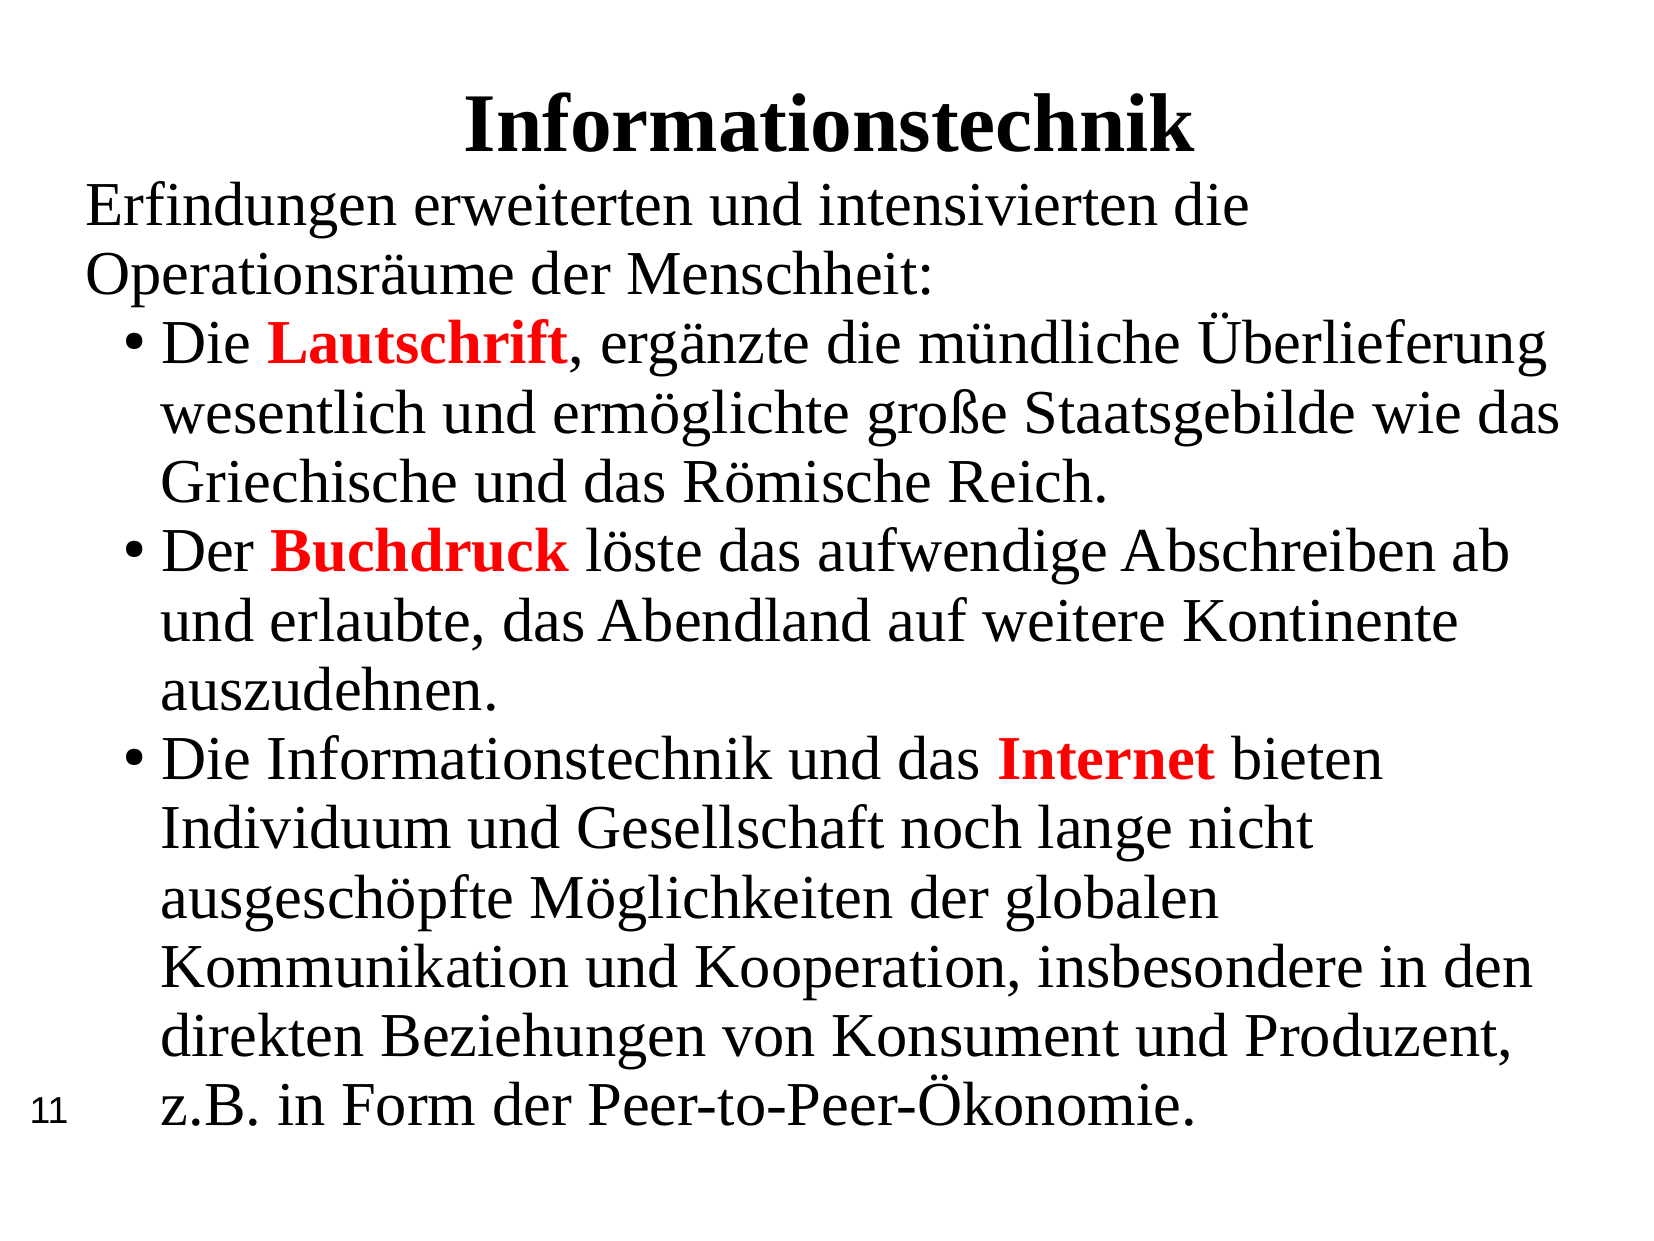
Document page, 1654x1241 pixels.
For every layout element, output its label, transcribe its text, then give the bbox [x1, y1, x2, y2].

text_box Informationstechnik Erfindungen erweiterten und intensivierten die Operationsräume der Menschheit: Die Lautschrift, ergänzte die mündliche Überlieferung wesentlich und ermöglichte große Staatsgebilde wie das Griechische und das Römische Reich. Der Buchdruck löste das aufwendige Abschreiben ab und erlaubte, das Abendland auf weitere Kontinente auszudehnen. Die Informationstechnik und das Internet bieten Individuum und Gesellschaft noch lange nicht ausgeschöpfte Möglichkeiten der globalen Kommunikation und Kooperation, insbesondere in den direkten Beziehungen von Konsument und Produzent, z.B. in Form der Peer-to-Peer-Ökonomie. [70, 69, 1589, 1147]
text_box <Nummer> [14, 1081, 233, 1152]
